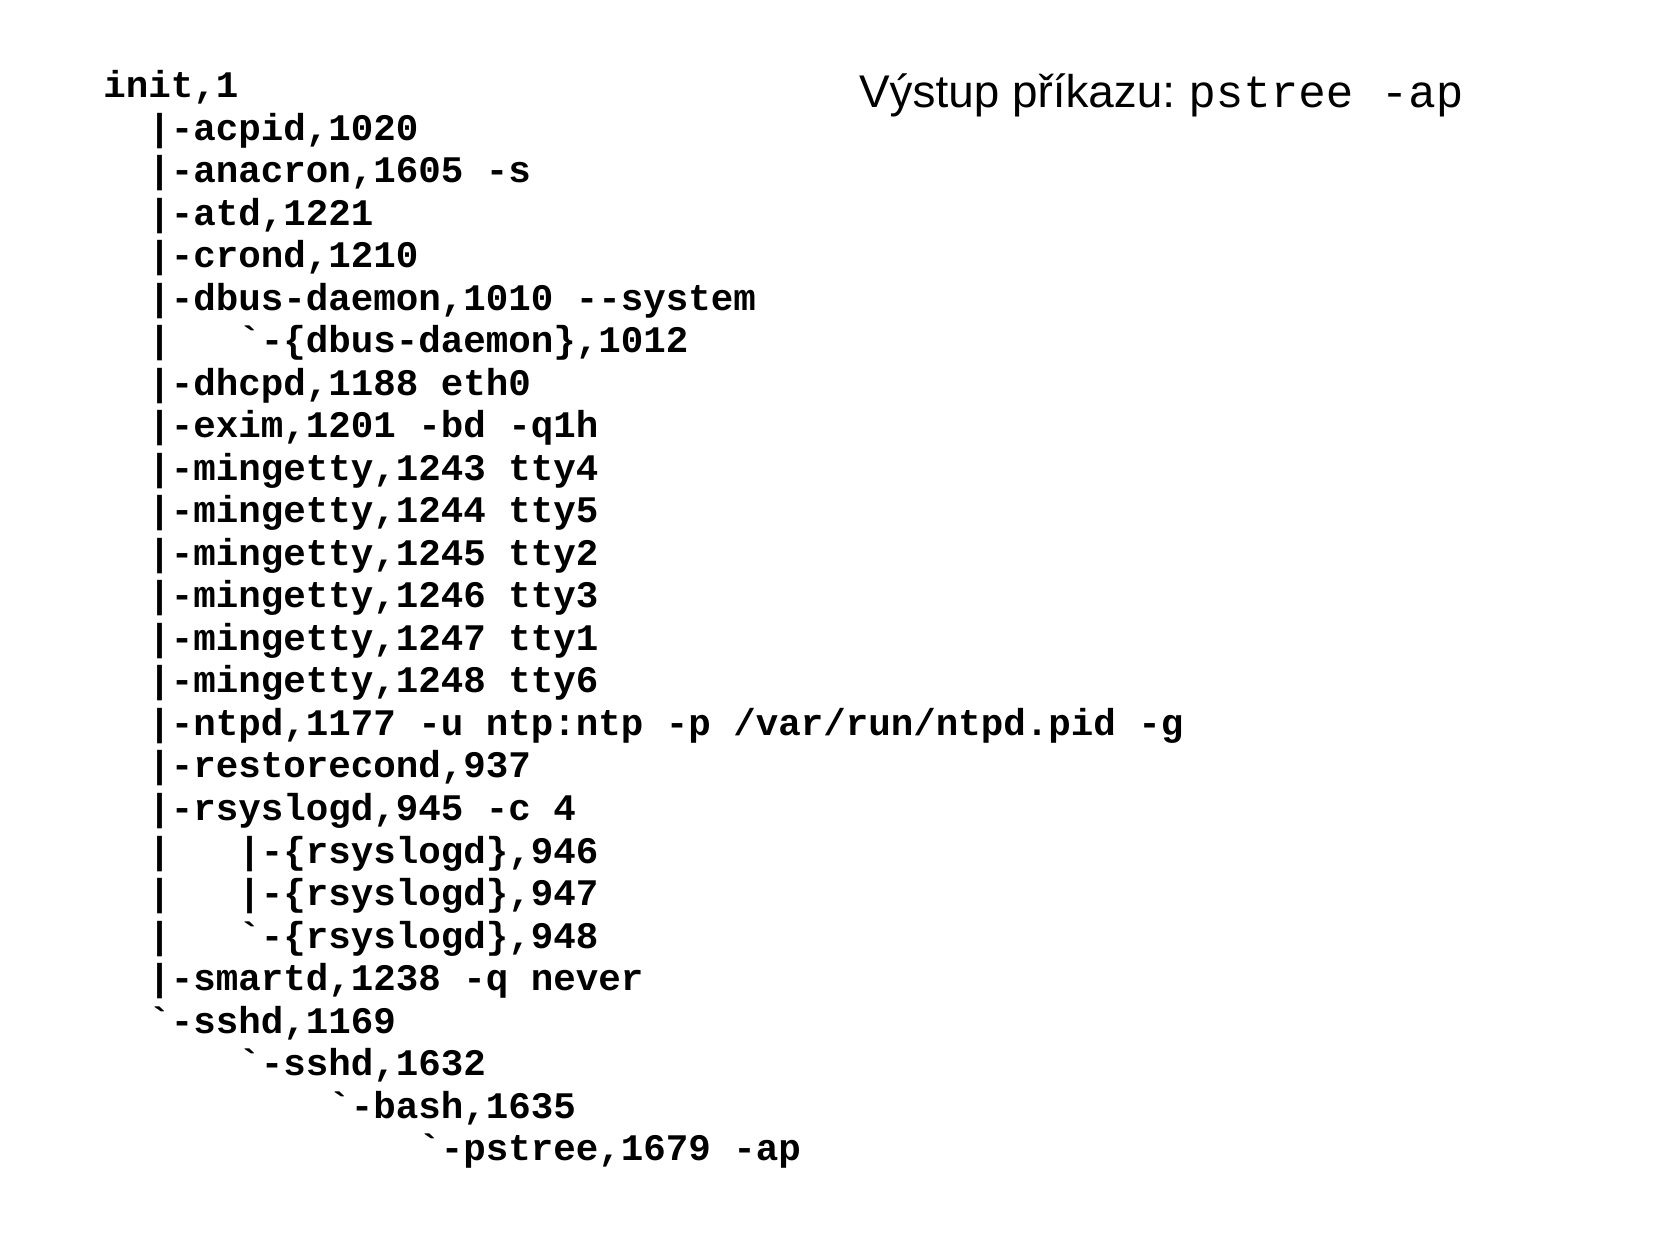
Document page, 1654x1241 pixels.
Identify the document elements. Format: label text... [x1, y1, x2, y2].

text_box init,1 |-acpid,1020 |-anacron,1605 -s |-atd,1221 |-crond,1210 |-dbus-daemon,1010 --system | `-{dbus-daemon},1012 |-dhcpd,1188 eth0 |-exim,1201 -bd -q1h |-mingetty,1243 tty4 |-mingetty,1244 tty5 |-mingetty,1245 tty2 |-mingetty,1246 tty3 |-mingetty,1247 tty1 |-mingetty,1248 tty6 |-ntpd,1177 -u ntp:ntp -p /var/run/ntpd.pid -g |-restorecond,937 |-rsyslogd,945 -c 4 | |-{rsyslogd},946 | |-{rsyslogd},947 | `-{rsyslogd},948 |-smartd,1238 -q never `-sshd,1169 `-sshd,1632 `-bash,1635 `-pstree,1679 -ap [88, 59, 1536, 1222]
text_box Výstup příkazu: pstree -ap [844, 59, 1524, 148]
